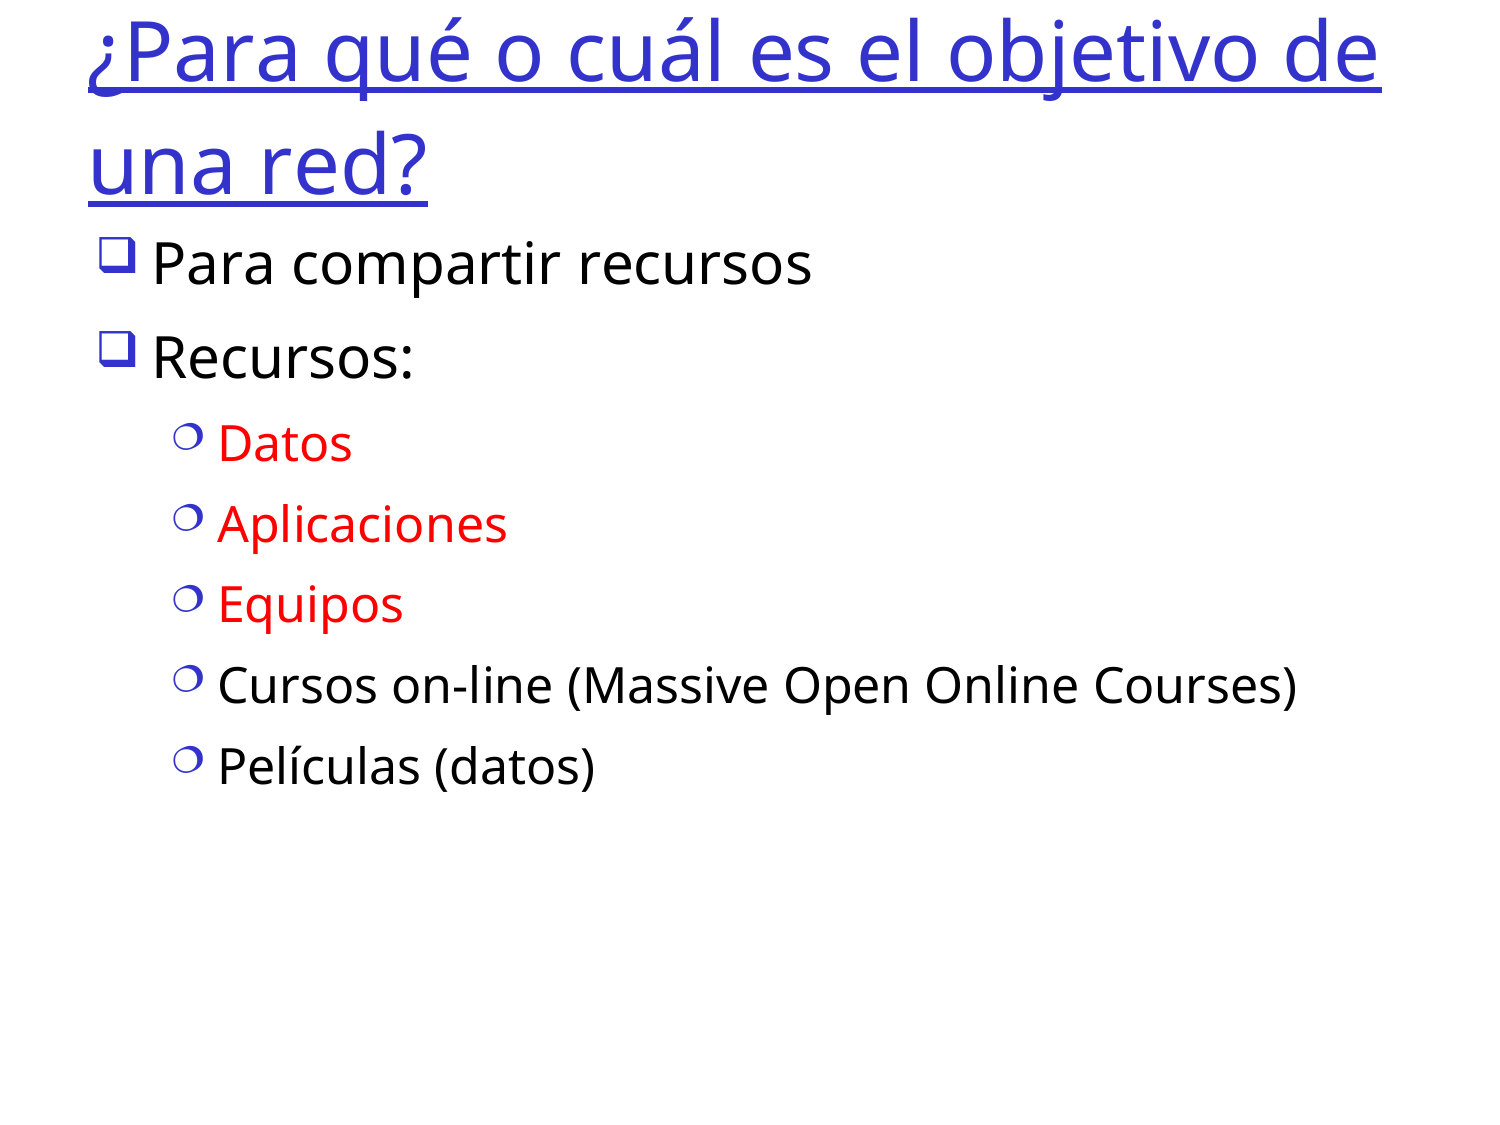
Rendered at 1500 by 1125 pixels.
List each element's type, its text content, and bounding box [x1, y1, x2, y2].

list Para compartir recursos Recursos: Datos Aplicaciones Equipos Cursos on-line (Massive Open Online Courses) Películas (datos) [95, 222, 1471, 875]
title ¿Para qué o cuál es el objetivo de una red? [87, 8, 1463, 203]
